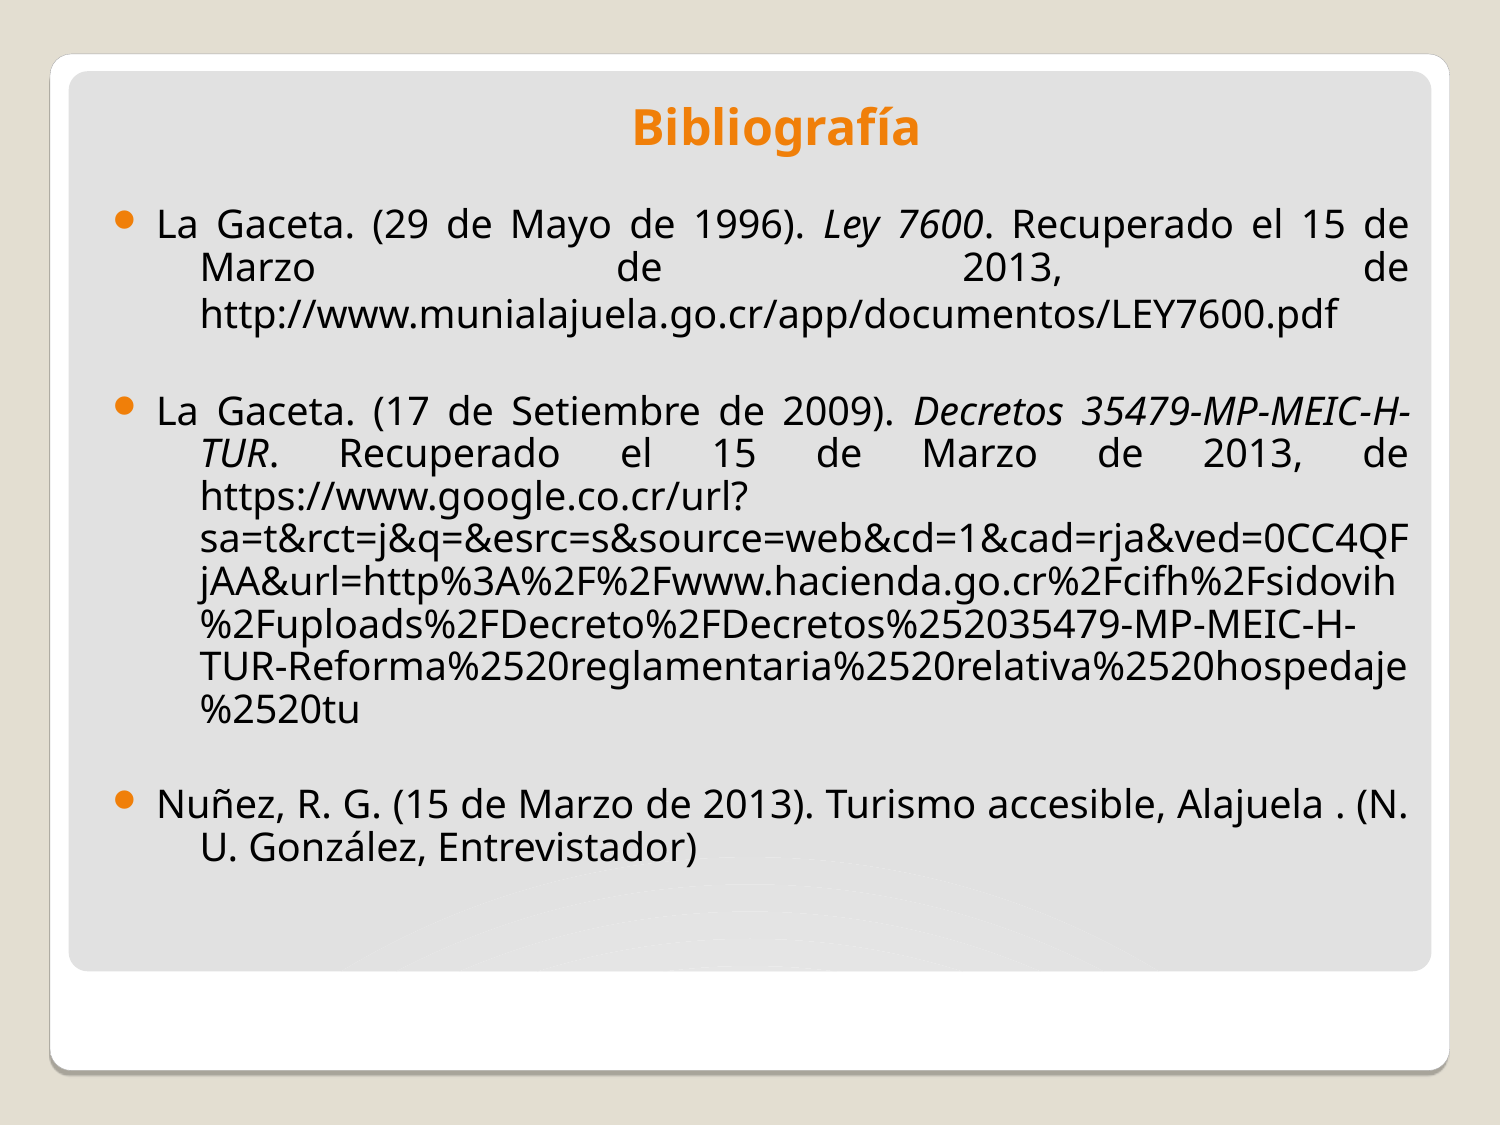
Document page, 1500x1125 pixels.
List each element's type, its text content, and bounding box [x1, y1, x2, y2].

list Bibliografía La Gaceta. (29 de Mayo de 1996). Ley 7600. Recuperado el 15 de Marzo de 2013, de http://www.munialajuela.go.cr/app/documentos/LEY7600.pdf La Gaceta. (17 de Setiembre de 2009). Decretos 35479-MP-MEIC-H-TUR. Recuperado el 15 de Marzo de 2013, de https://www.google.co.cr/url?sa=t&rct=j&q=&esrc=s&source=web&cd=1&cad=rja&ved=0CC4QFjAA&url=http%3A%2F%2Fwww.hacienda.go.cr%2Fcifh%2Fsidovih%2Fuploads%2FDecreto%2FDecretos%252035479-MP-MEIC-H-TUR-Reforma%2520reglamentaria%2520relativa%2520hospedaje%2520tu Nuñez, R. G. (15 de Marzo de 2013). Turismo accesible, Alajuela . (N. U. González, Entrevistador) [82, 86, 1426, 941]
